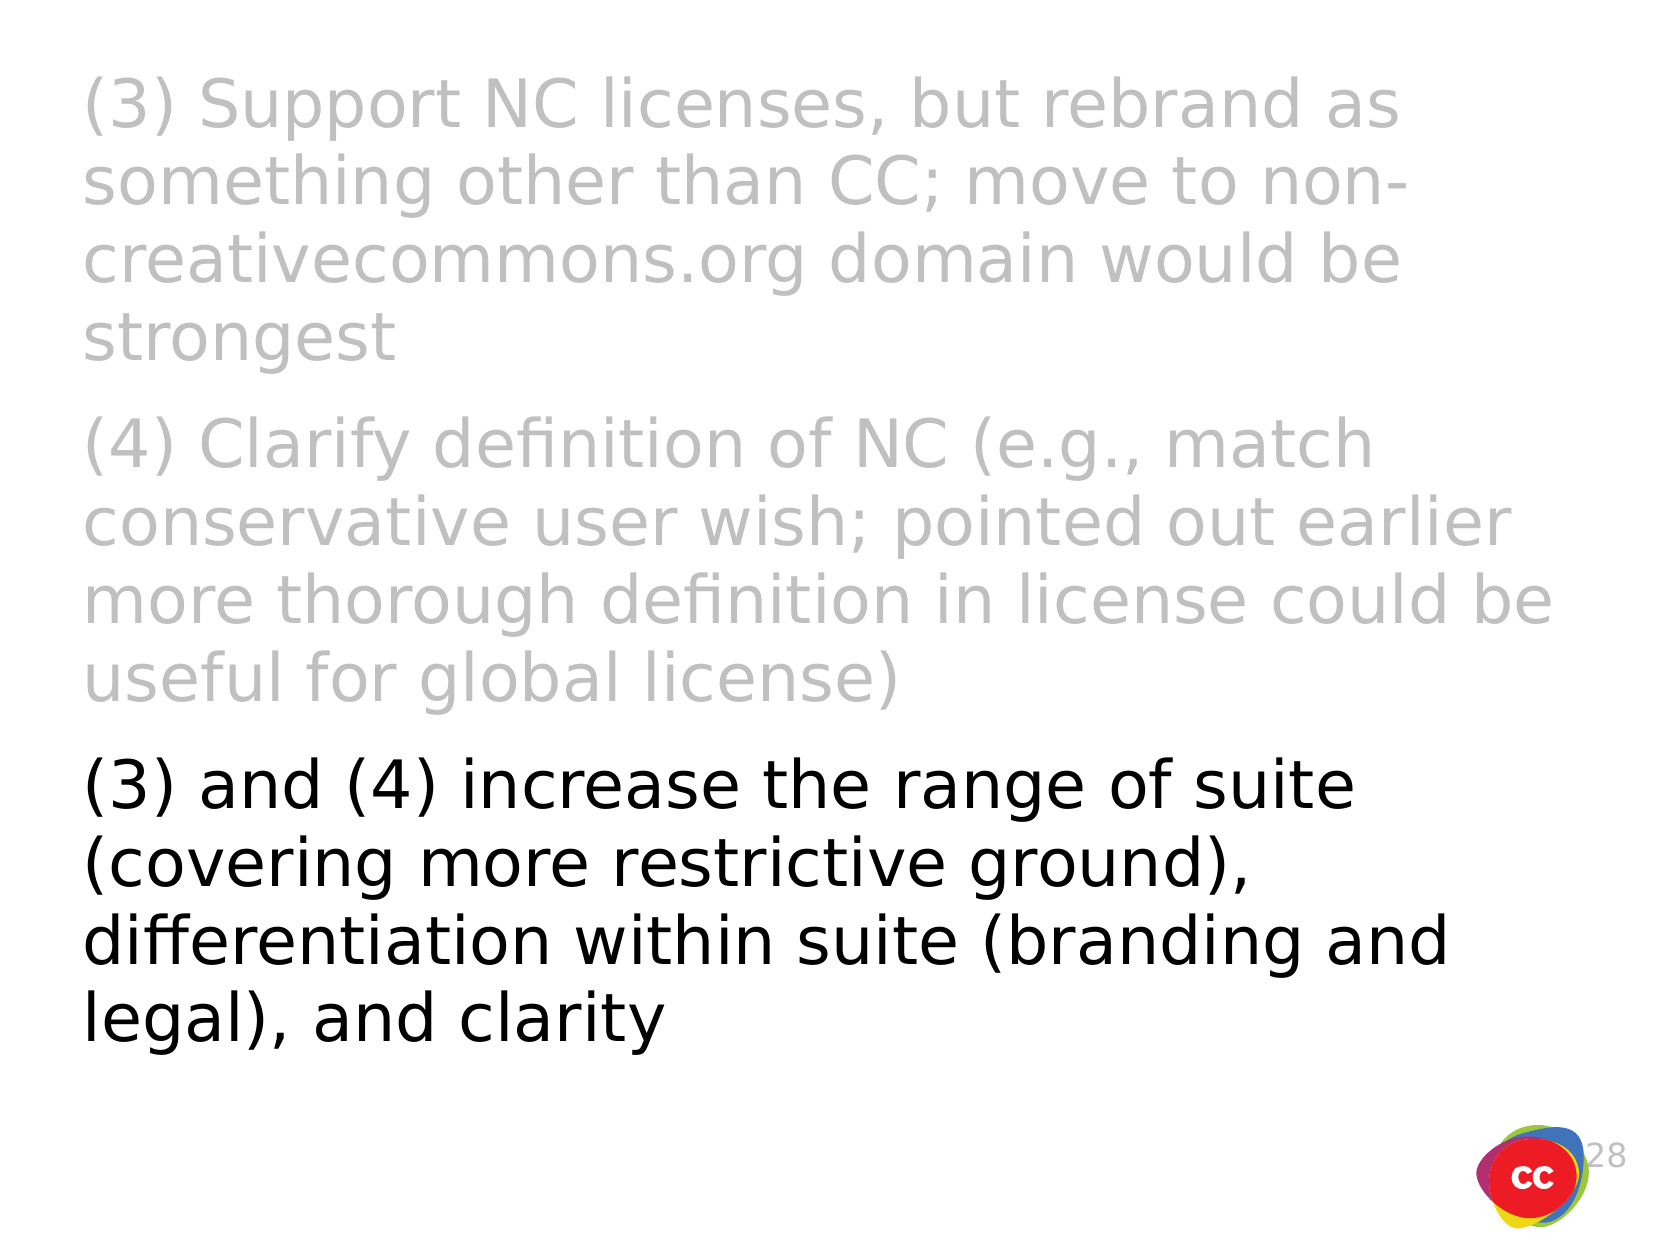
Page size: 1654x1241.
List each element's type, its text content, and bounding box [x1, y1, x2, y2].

list (3) Support NC licenses, but rebrand as something other than CC; move to non-creativecommons.org domain would be strongest (4) Clarify definition of NC (e.g., match conservative user wish; pointed out earlier more thorough definition in license could be useful for global license) (3) and (4) increase the range of suite (covering more restrictive ground), differentiation within suite (branding and legal), and clarity [82, 65, 1571, 1062]
